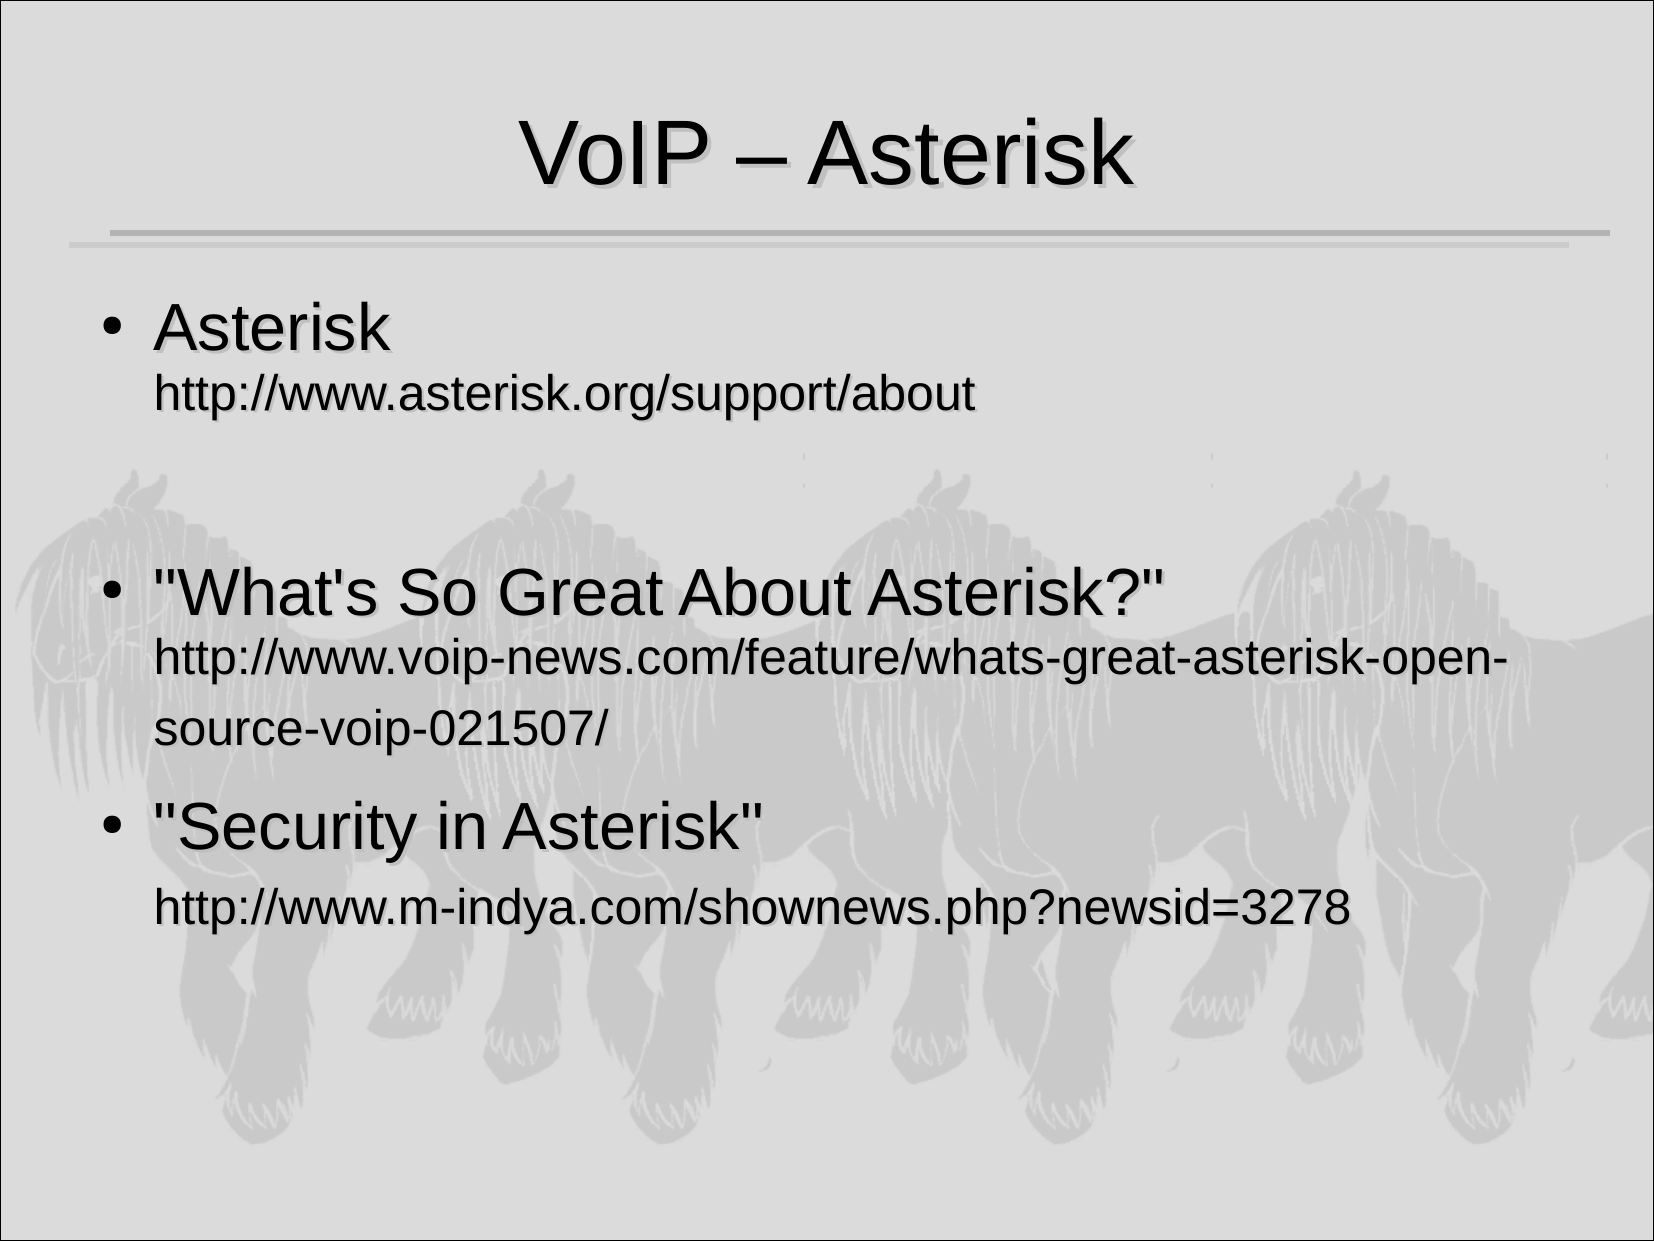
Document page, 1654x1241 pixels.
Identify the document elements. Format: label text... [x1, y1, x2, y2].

title VoIP – Asterisk [82, 56, 1571, 250]
list Asterisk http://www.asterisk.org/support/about "What's So Great About Asterisk?" http://www.voip-news.com/feature/whats-great-asterisk-open-source-voip-021507/ "Security in Asterisk" http://www.m-indya.com/shownews.php?newsid=3278 [82, 290, 1571, 1094]
